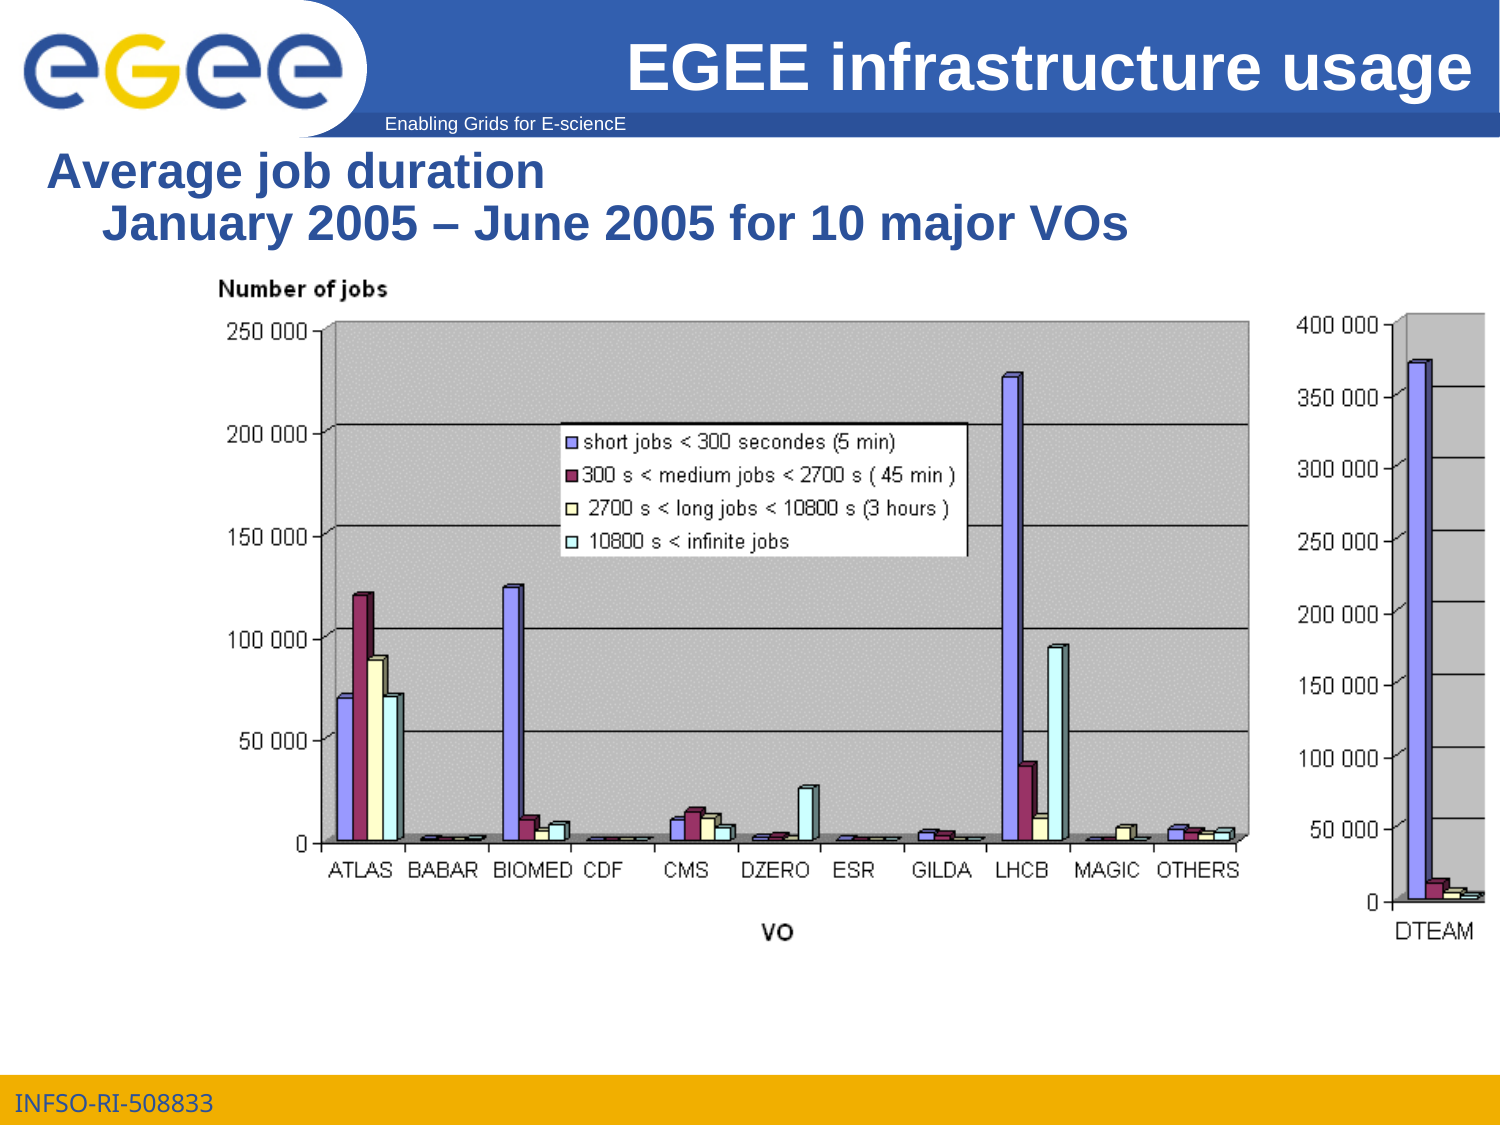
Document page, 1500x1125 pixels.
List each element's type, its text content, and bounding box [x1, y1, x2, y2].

picture [144, 261, 1500, 995]
picture [18, 30, 349, 112]
list Average job duration January 2005 – June 2005 for 10 major VOs [46, 147, 1473, 926]
title EGEE infrastructure usage [369, 0, 1475, 195]
